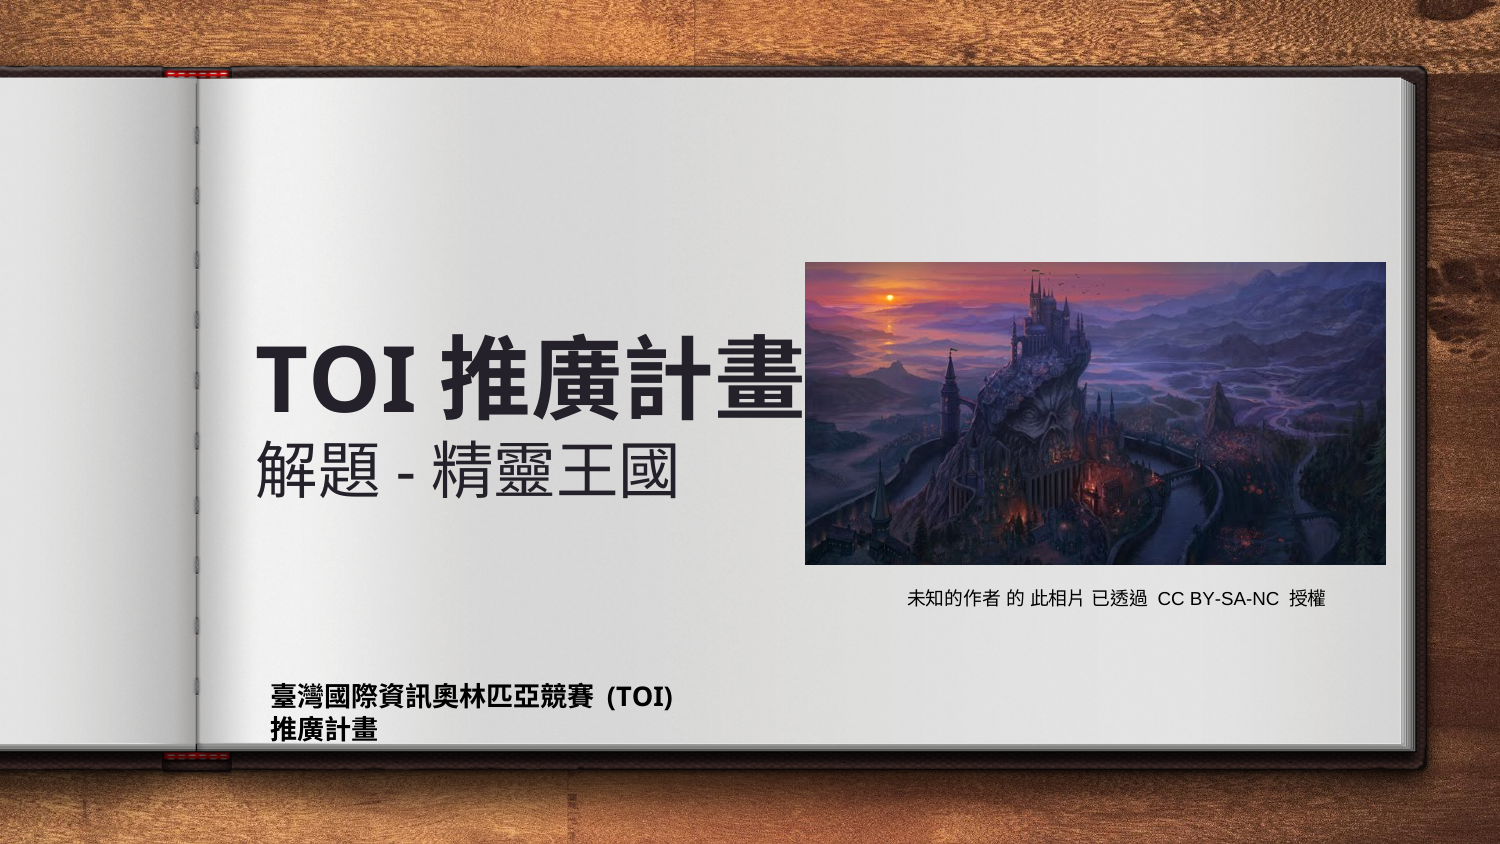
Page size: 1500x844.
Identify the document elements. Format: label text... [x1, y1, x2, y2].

picture [805, 262, 1386, 565]
text_box 未知的作者 的 此相片 已透過 CC BY-SA-NC 授權 [892, 579, 1386, 617]
text_box TOI推廣計畫 解題-精靈王國 [240, 262, 805, 565]
